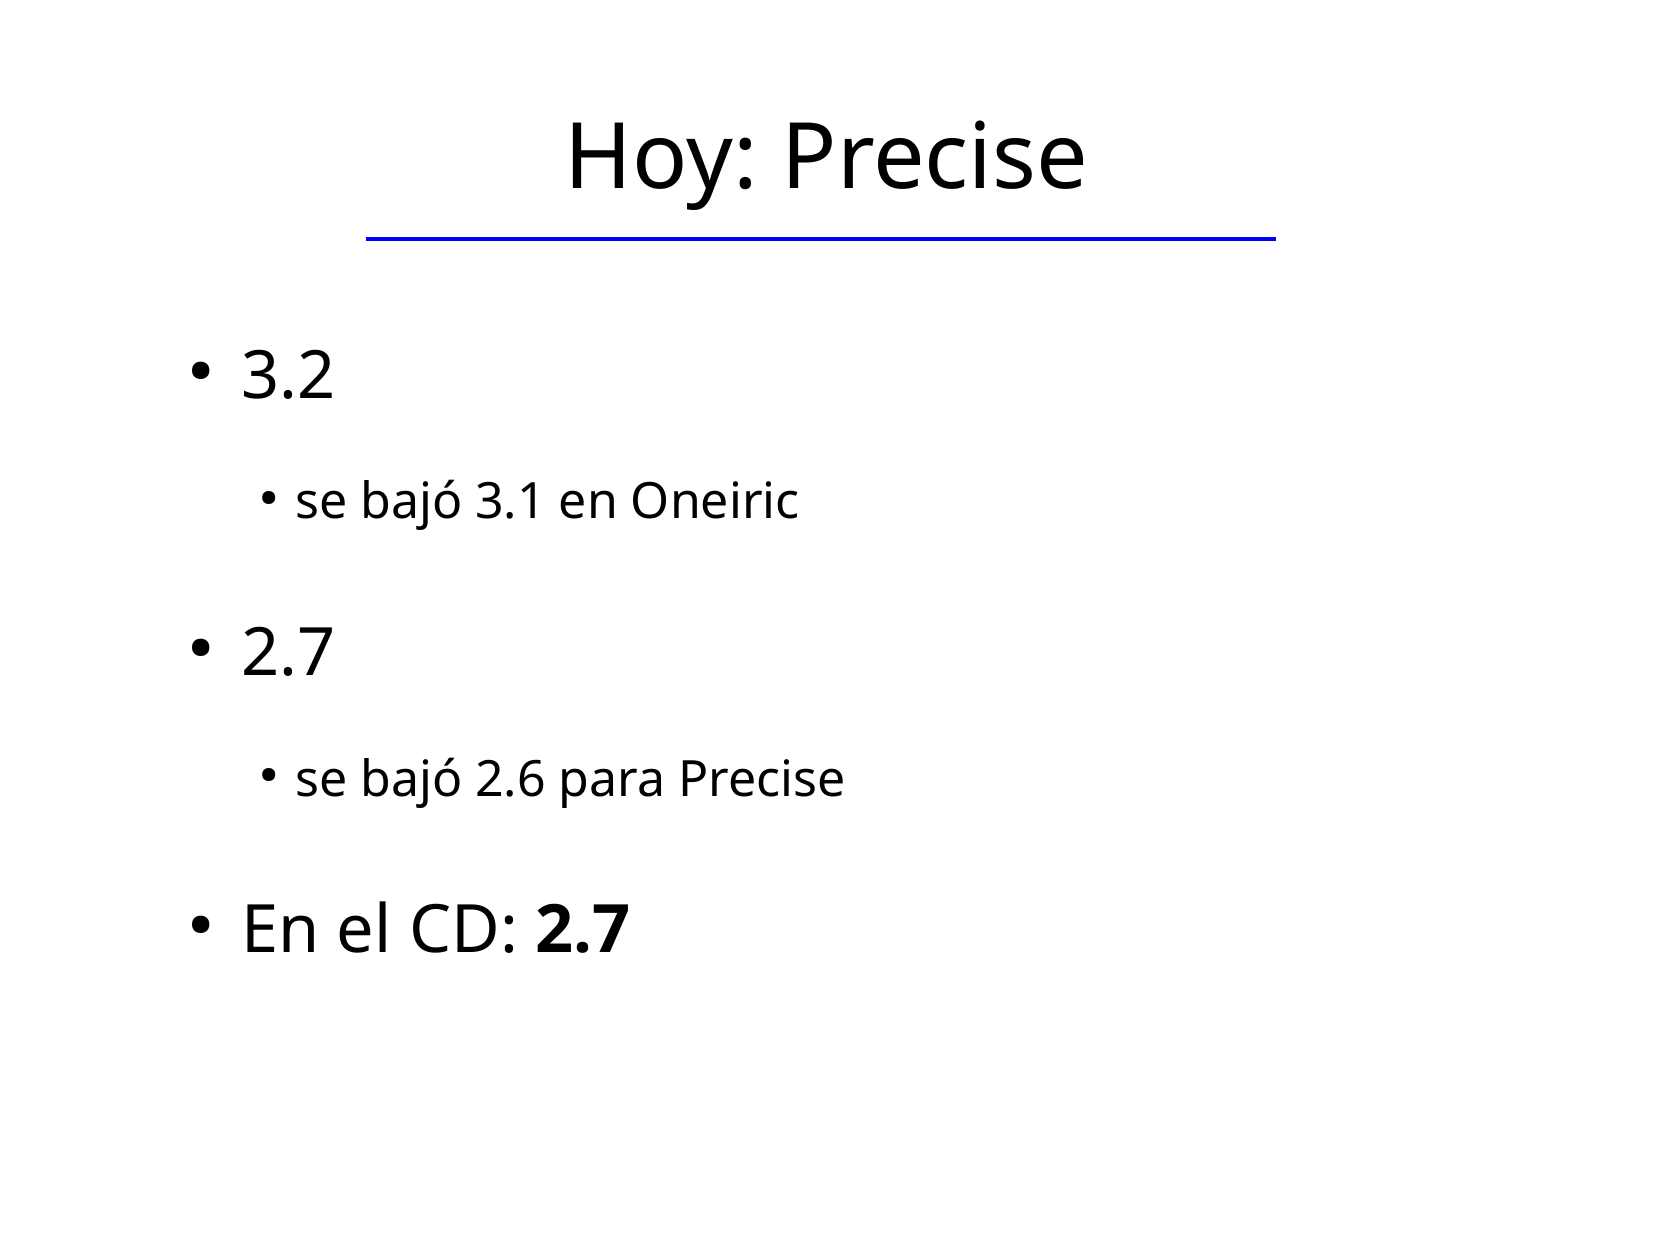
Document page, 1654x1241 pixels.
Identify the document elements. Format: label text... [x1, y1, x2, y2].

title Hoy: Precise [82, 49, 1571, 257]
subtitle 3.2 se bajó 3.1 en Oneiric 2.7 se bajó 2.6 para Precise En el CD: 2.7 [82, 290, 1538, 1010]
